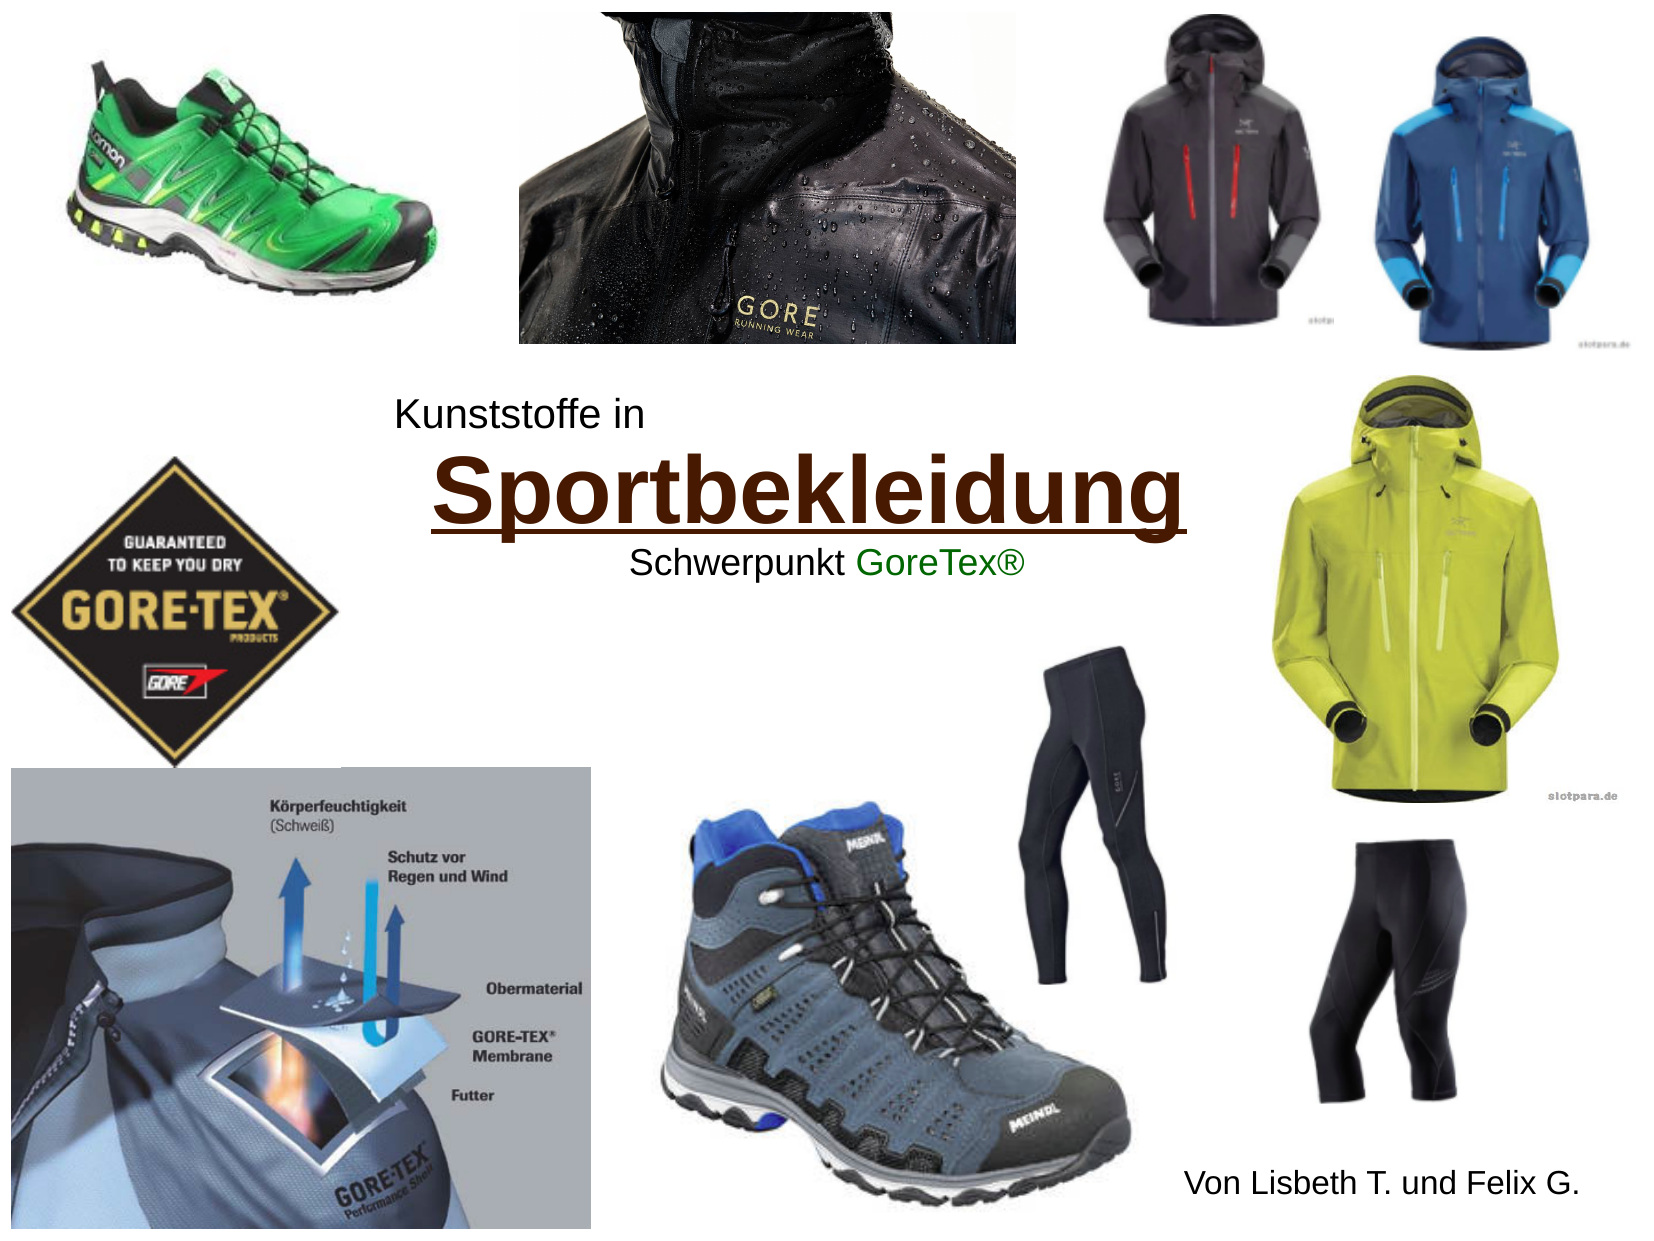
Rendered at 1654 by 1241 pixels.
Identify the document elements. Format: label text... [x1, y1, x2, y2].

picture [1202, 375, 1630, 1145]
subtitle Sportbekleidung [401, 401, 1202, 579]
text_box Schwerpunkt GoreTex® [614, 533, 1063, 591]
text_box Von Lisbeth T. und Felix G. [1169, 1157, 1607, 1241]
picture [639, 631, 1193, 1240]
picture [1098, 8, 1648, 355]
title Kunststoffe in [354, 390, 686, 438]
picture [16, 12, 1016, 355]
picture [11, 455, 591, 1229]
